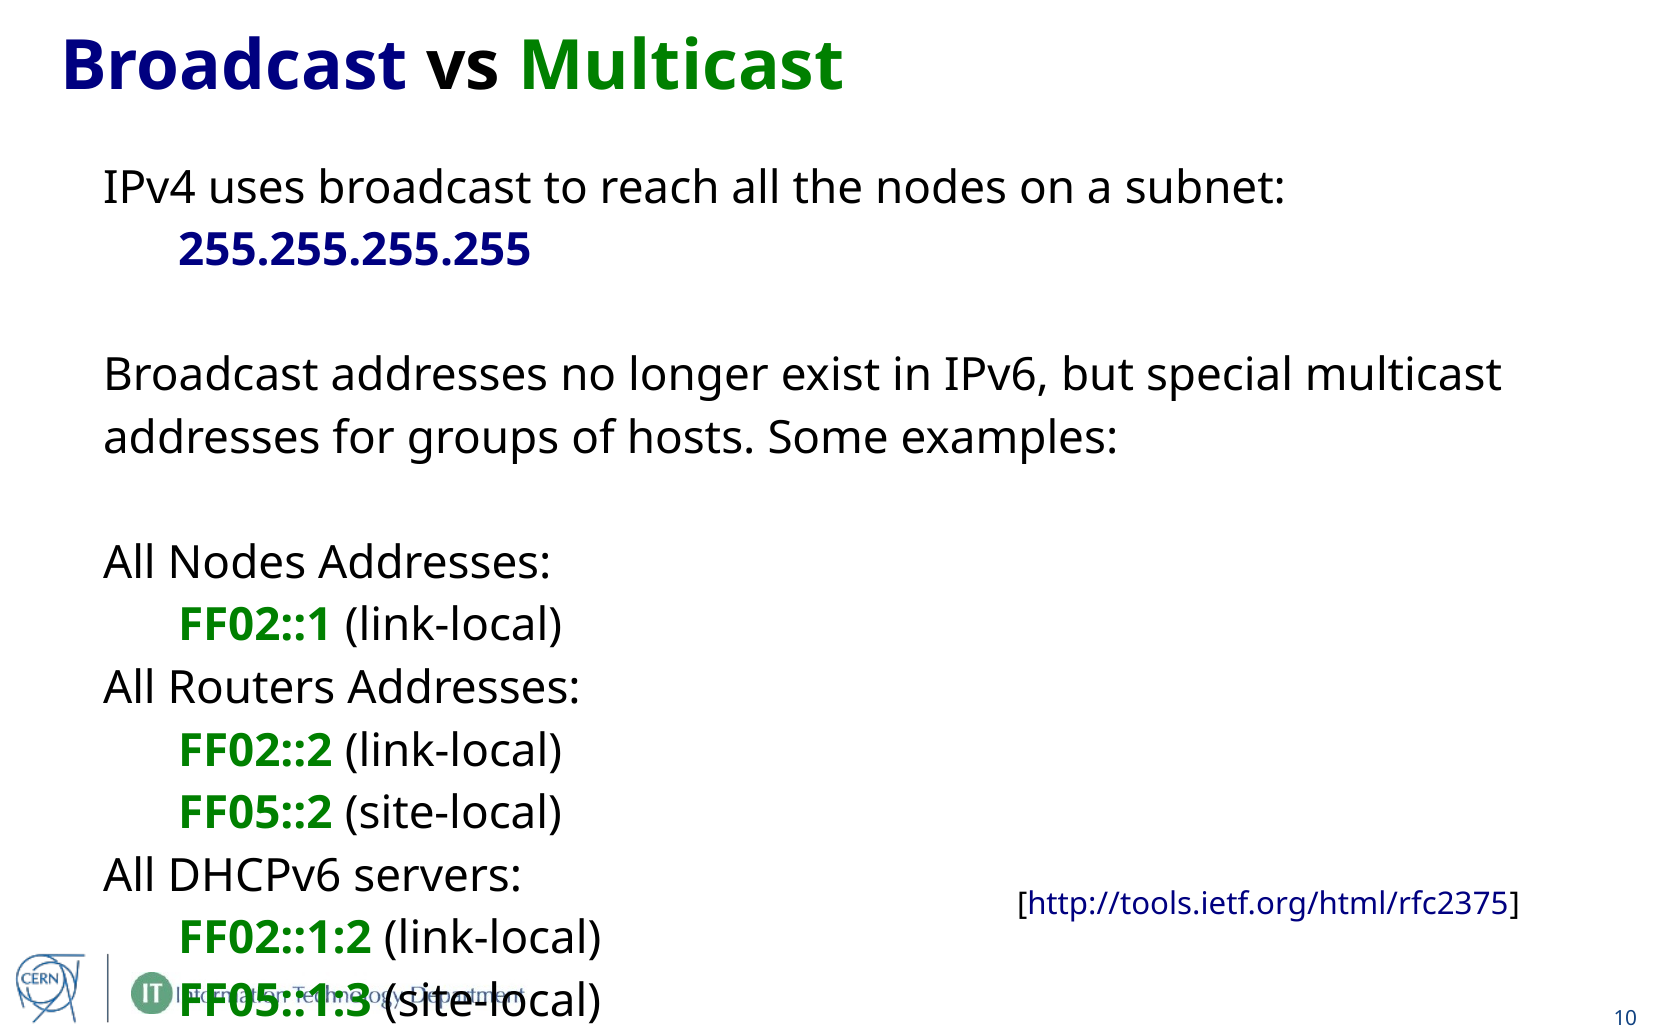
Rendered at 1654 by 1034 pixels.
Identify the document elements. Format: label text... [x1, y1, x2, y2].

text_box IPv4 uses broadcast to reach all the nodes on a subnet: 255.255.255.255 Broadcast addresses no longer exist in IPv6, but special multicast addresses for groups of hosts. Some examples: All Nodes Addresses: FF02::1 (link-local) All Routers Addresses: FF02::2 (link-local) FF05::2 (site-local) All DHCPv6 servers: FF02::1:2 (link-local) FF05::1:3 (site-local) [88, 146, 1553, 1034]
picture [36, 1002, 50, 1009]
picture [16, 985, 64, 1032]
title Broadcast vs Multicast [60, 0, 1528, 138]
text_box [http://tools.ietf.org/html/rfc2375] [1002, 873, 1639, 965]
